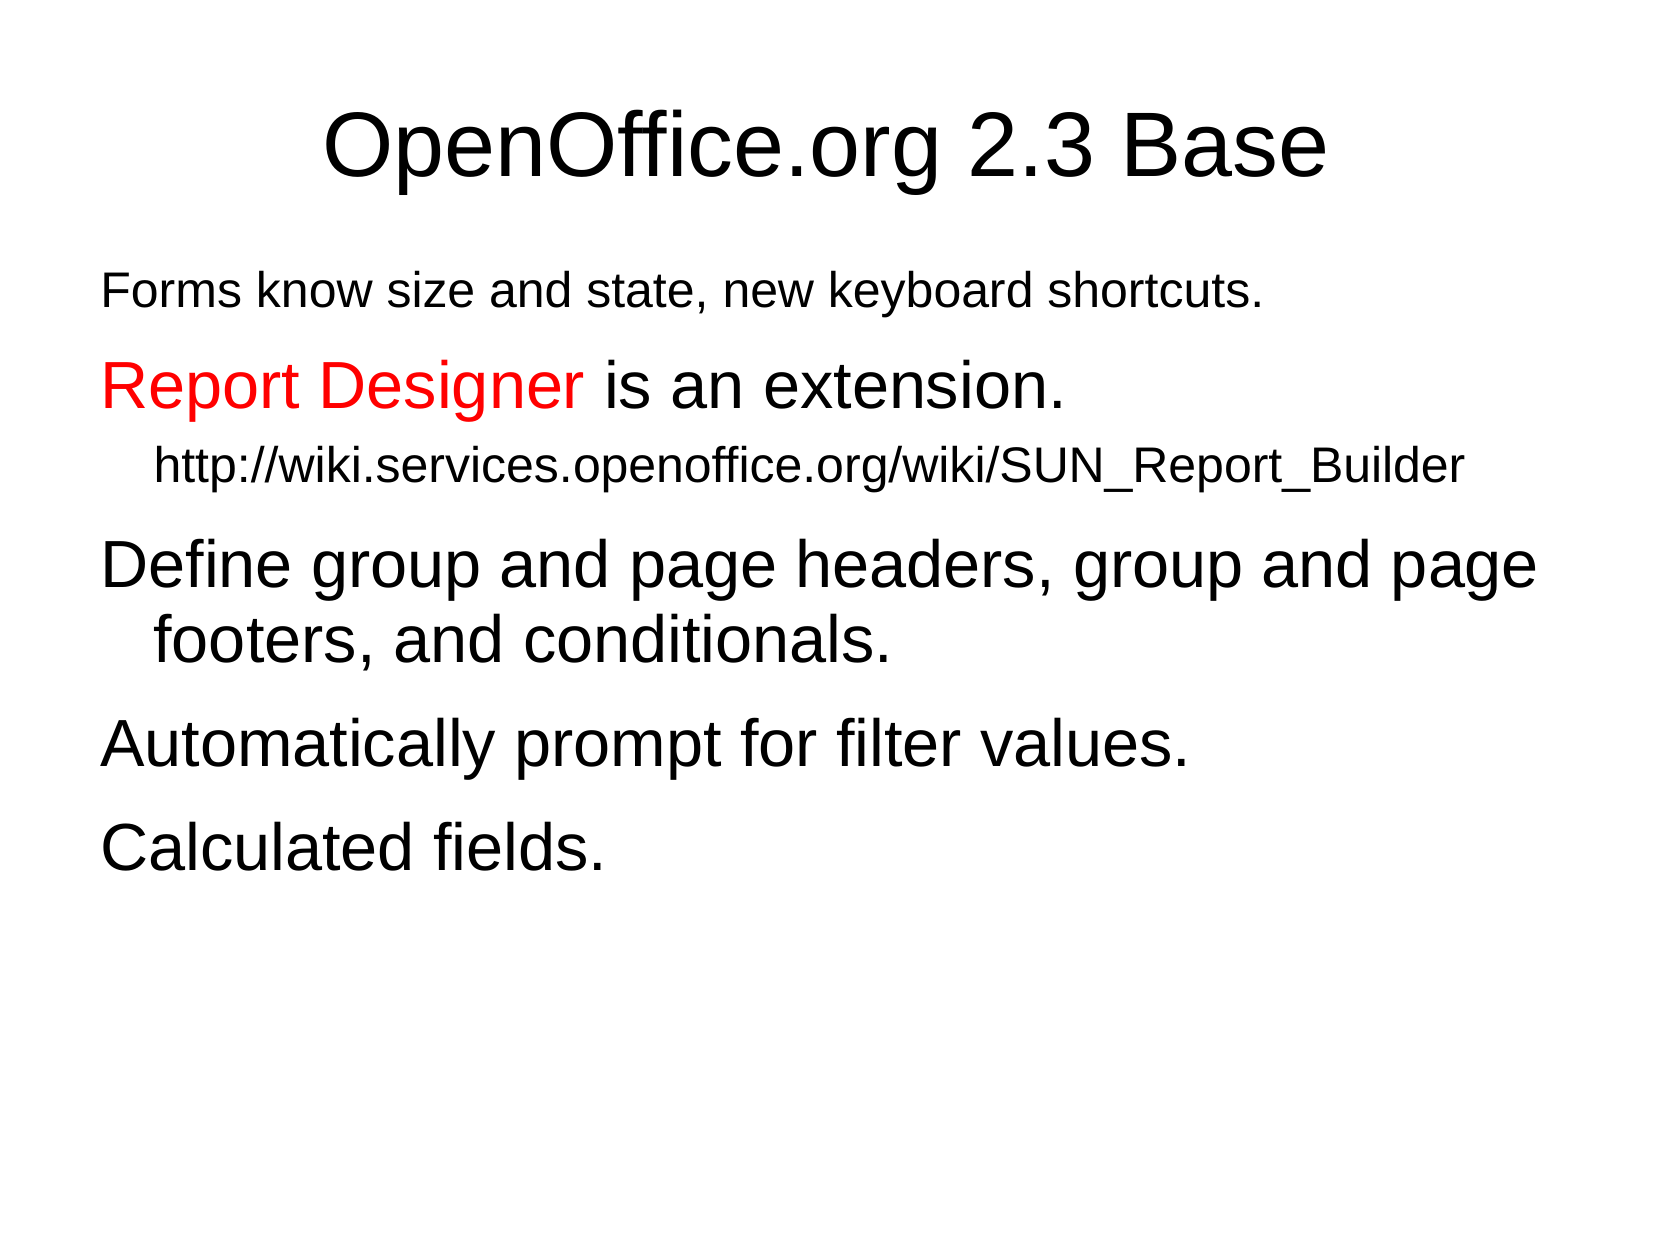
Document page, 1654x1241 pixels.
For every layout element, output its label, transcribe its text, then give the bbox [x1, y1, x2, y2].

title OpenOffice.org 2.3 Base [82, 51, 1571, 239]
list Forms know size and state, new keyboard shortcuts. Report Designer is an extension. http://wiki.services.openoffice.org/wiki/SUN_Report_Builder Define group and page headers, group and page footers, and conditionals. Automatically prompt for filter values. Calculated fields. [82, 262, 1571, 1094]
